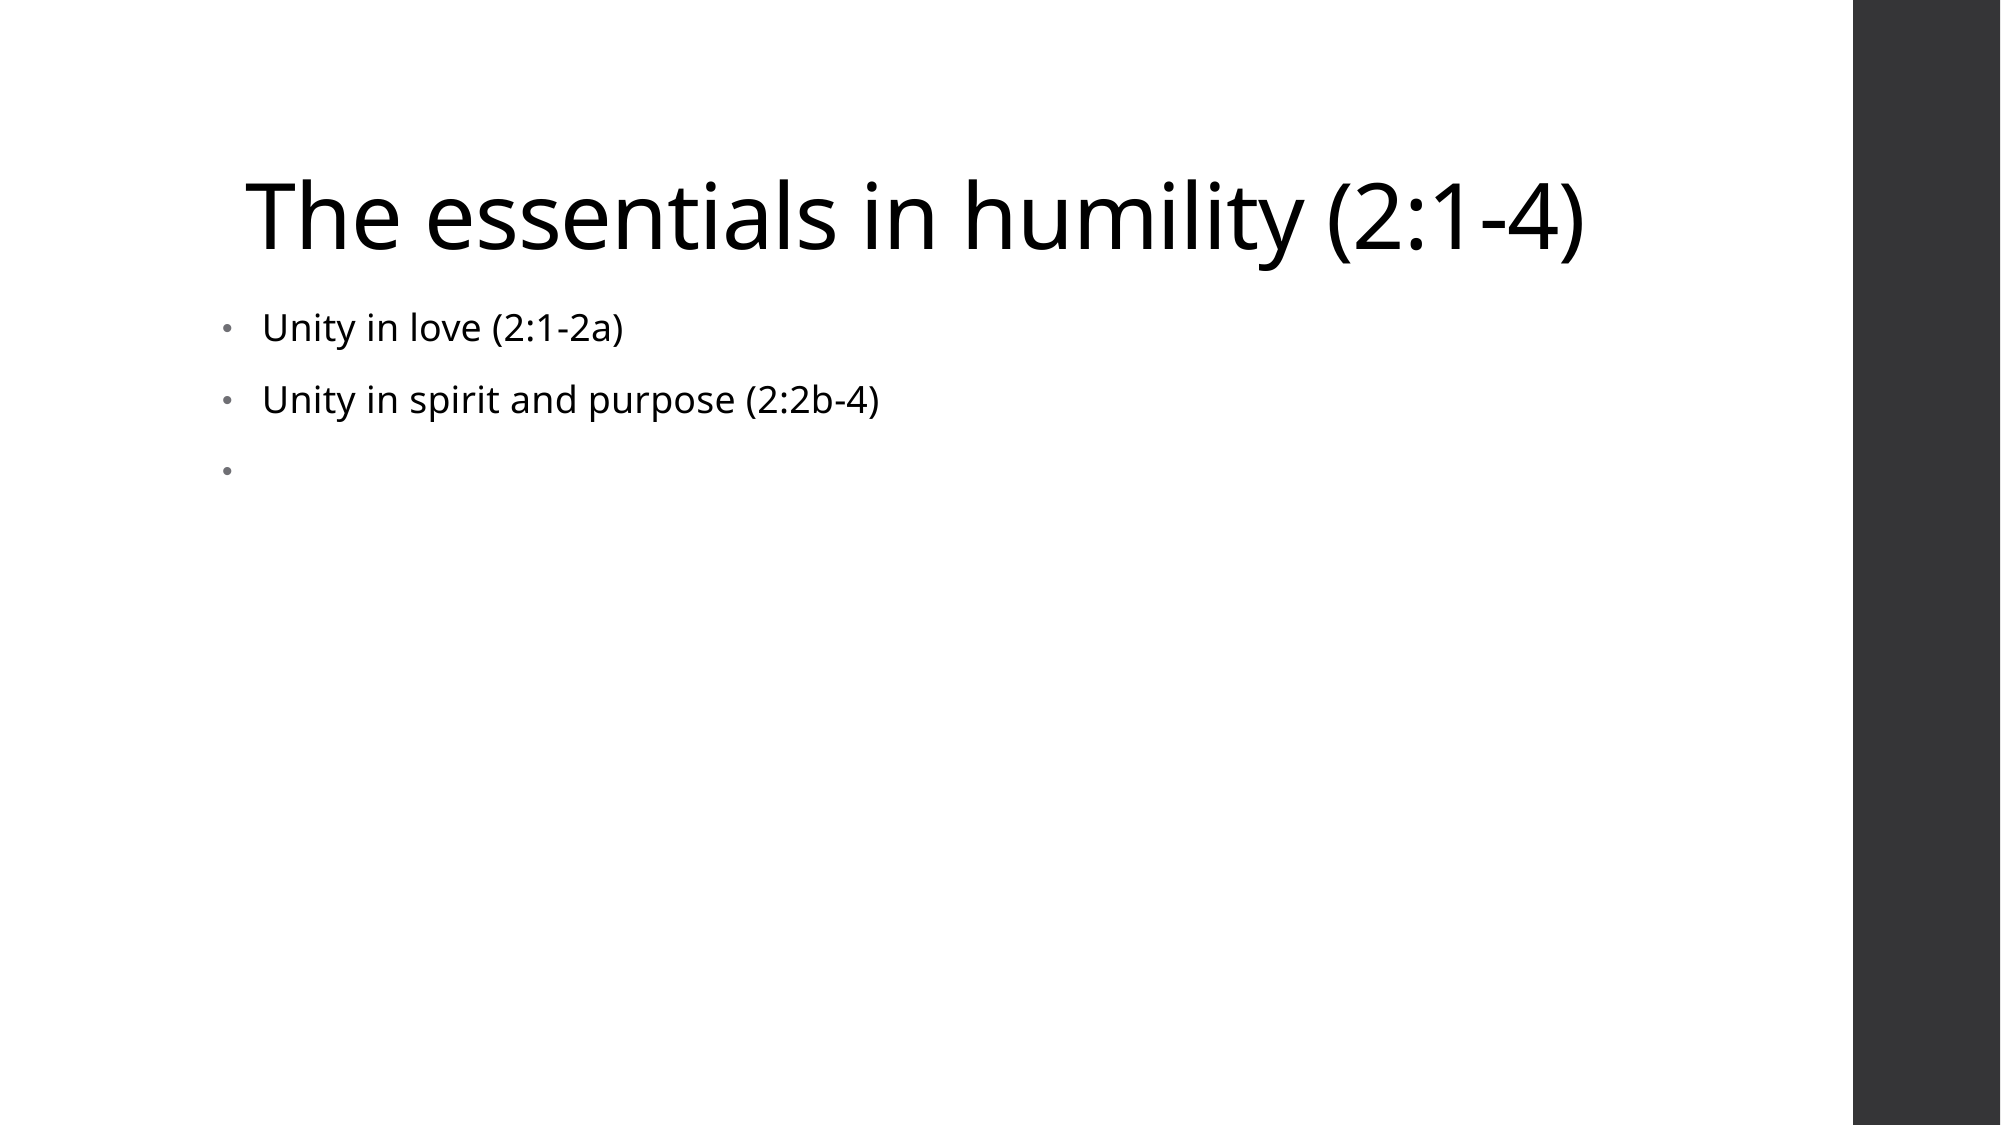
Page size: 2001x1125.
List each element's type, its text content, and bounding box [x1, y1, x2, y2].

list Unity in love (2:1-2a) Unity in spirit and purpose (2:2b-4) [206, 299, 1617, 1014]
title The essentials in humility (2:1-4) [206, 60, 1797, 278]
